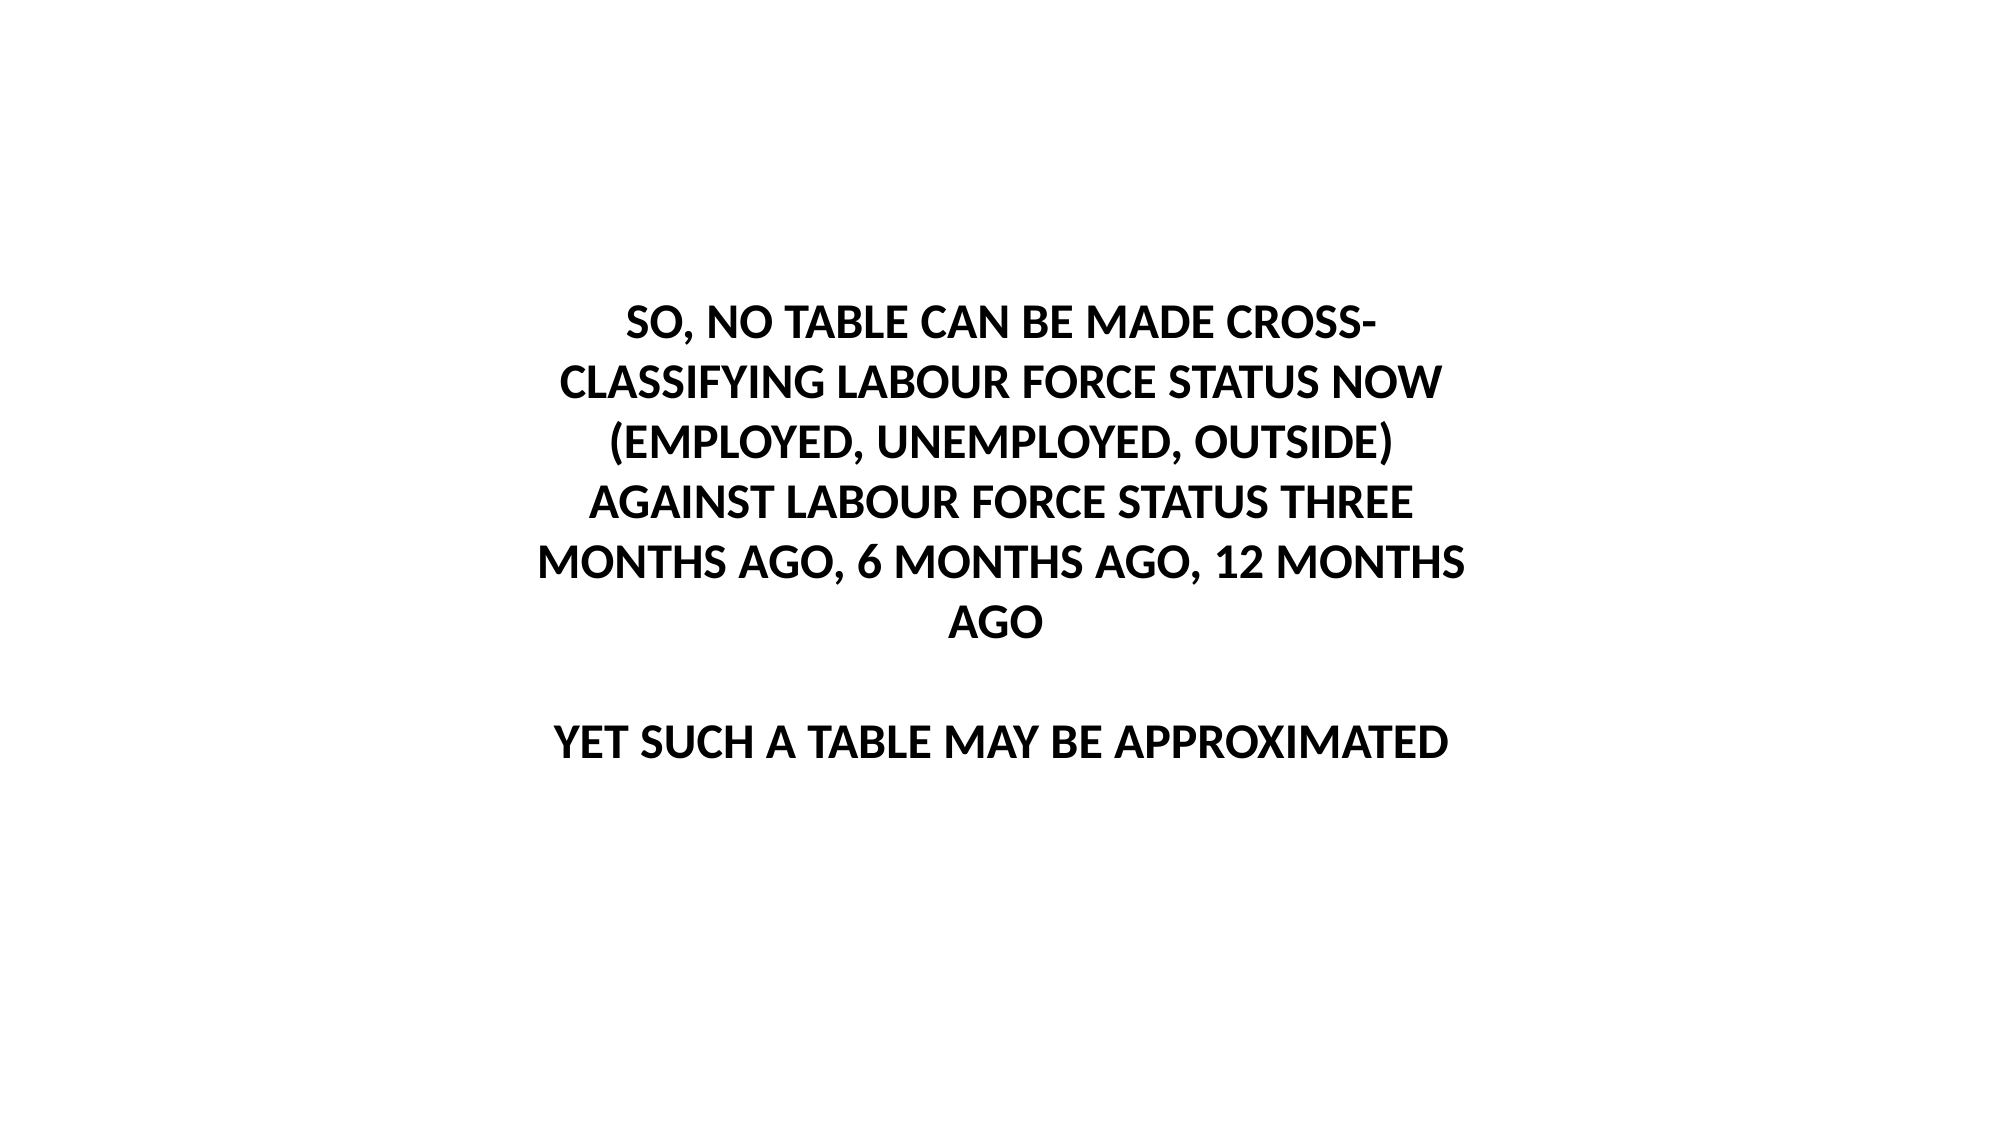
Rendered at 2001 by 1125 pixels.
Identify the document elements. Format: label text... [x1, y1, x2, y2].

text_box SO, NO TABLE CAN BE MADE CROSS-CLASSIFYING LABOUR FORCE STATUS NOW (EMPLOYED, UNEMPLOYED, OUTSIDE) AGAINST LABOUR FORCE STATUS THREE MONTHS AGO, 6 MONTHS AGO, 12 MONTHS AGO YET SUCH A TABLE MAY BE APPROXIMATED [501, 281, 1501, 776]
